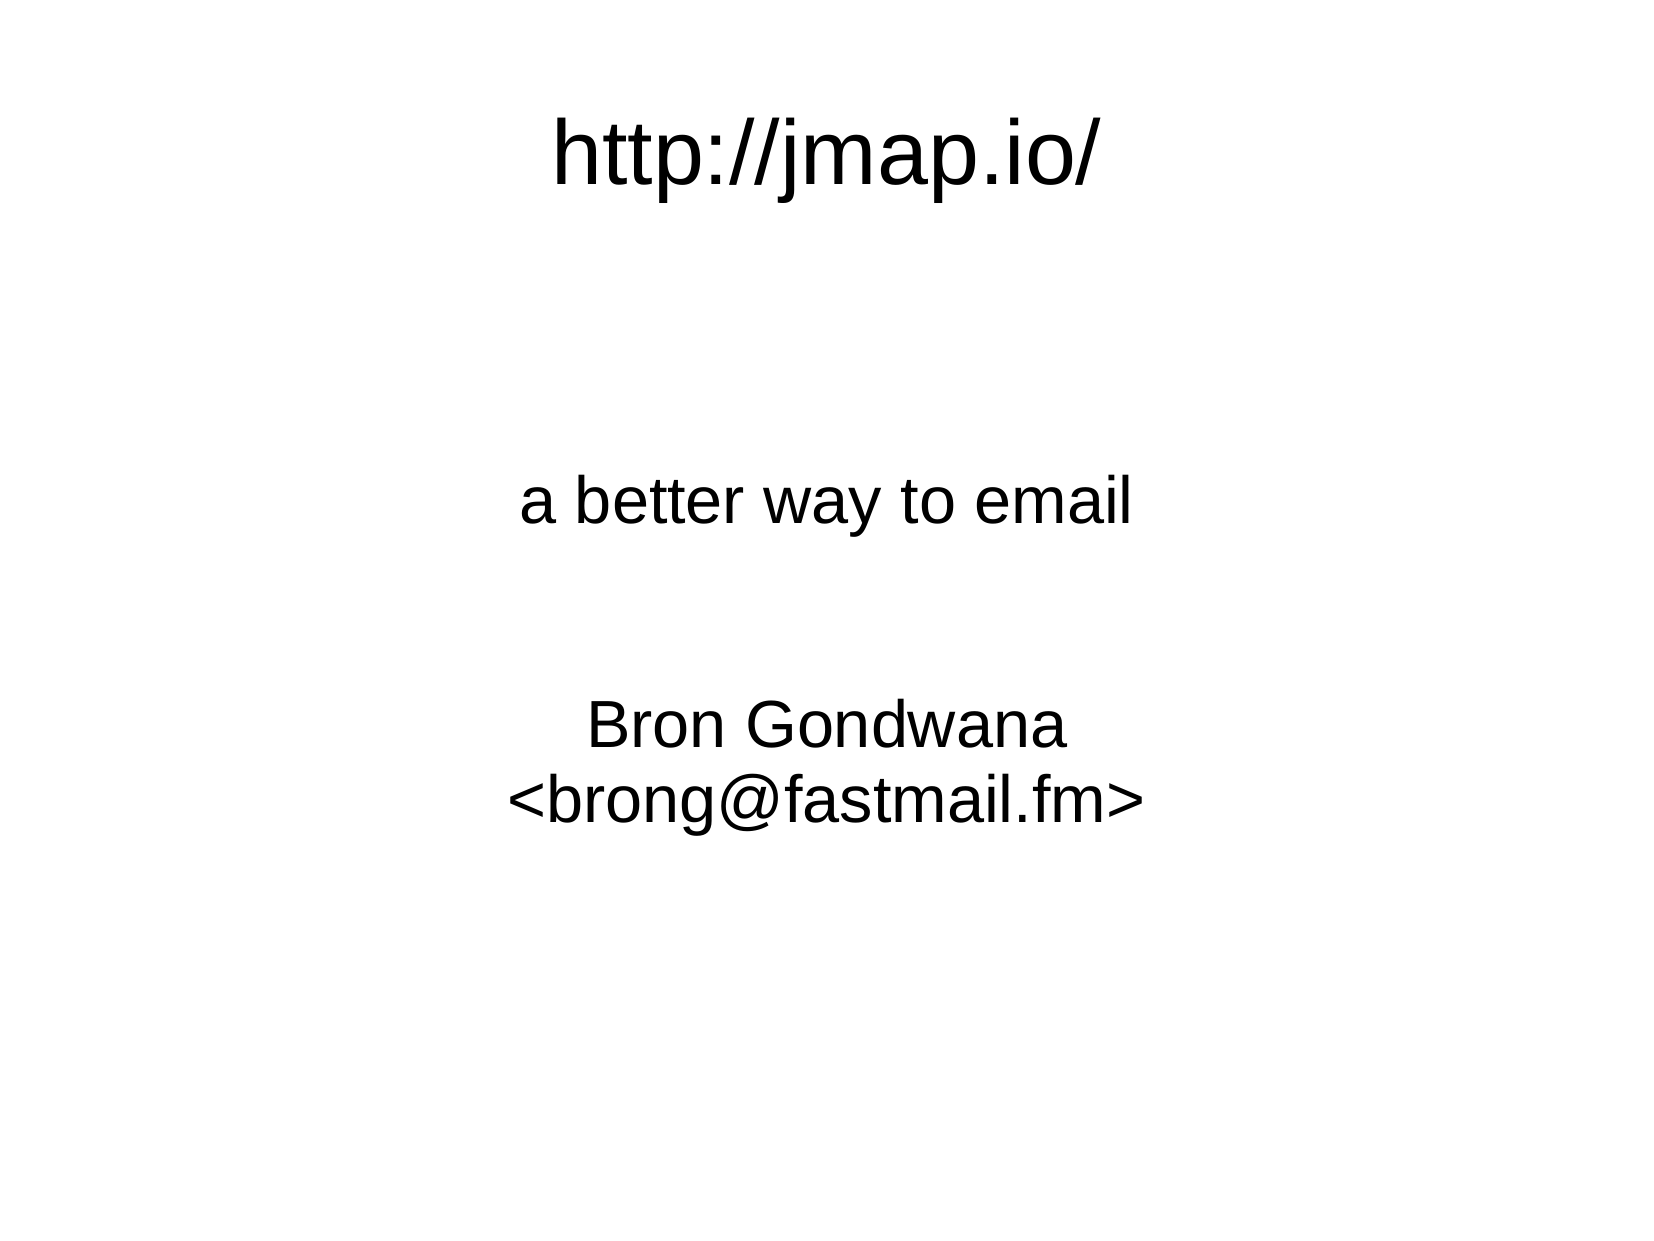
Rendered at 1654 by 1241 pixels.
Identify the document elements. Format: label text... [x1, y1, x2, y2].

title http://jmap.io/ [82, 49, 1571, 257]
subtitle a better way to email Bron Gondwana <brong@fastmail.fm> [82, 290, 1571, 1010]
